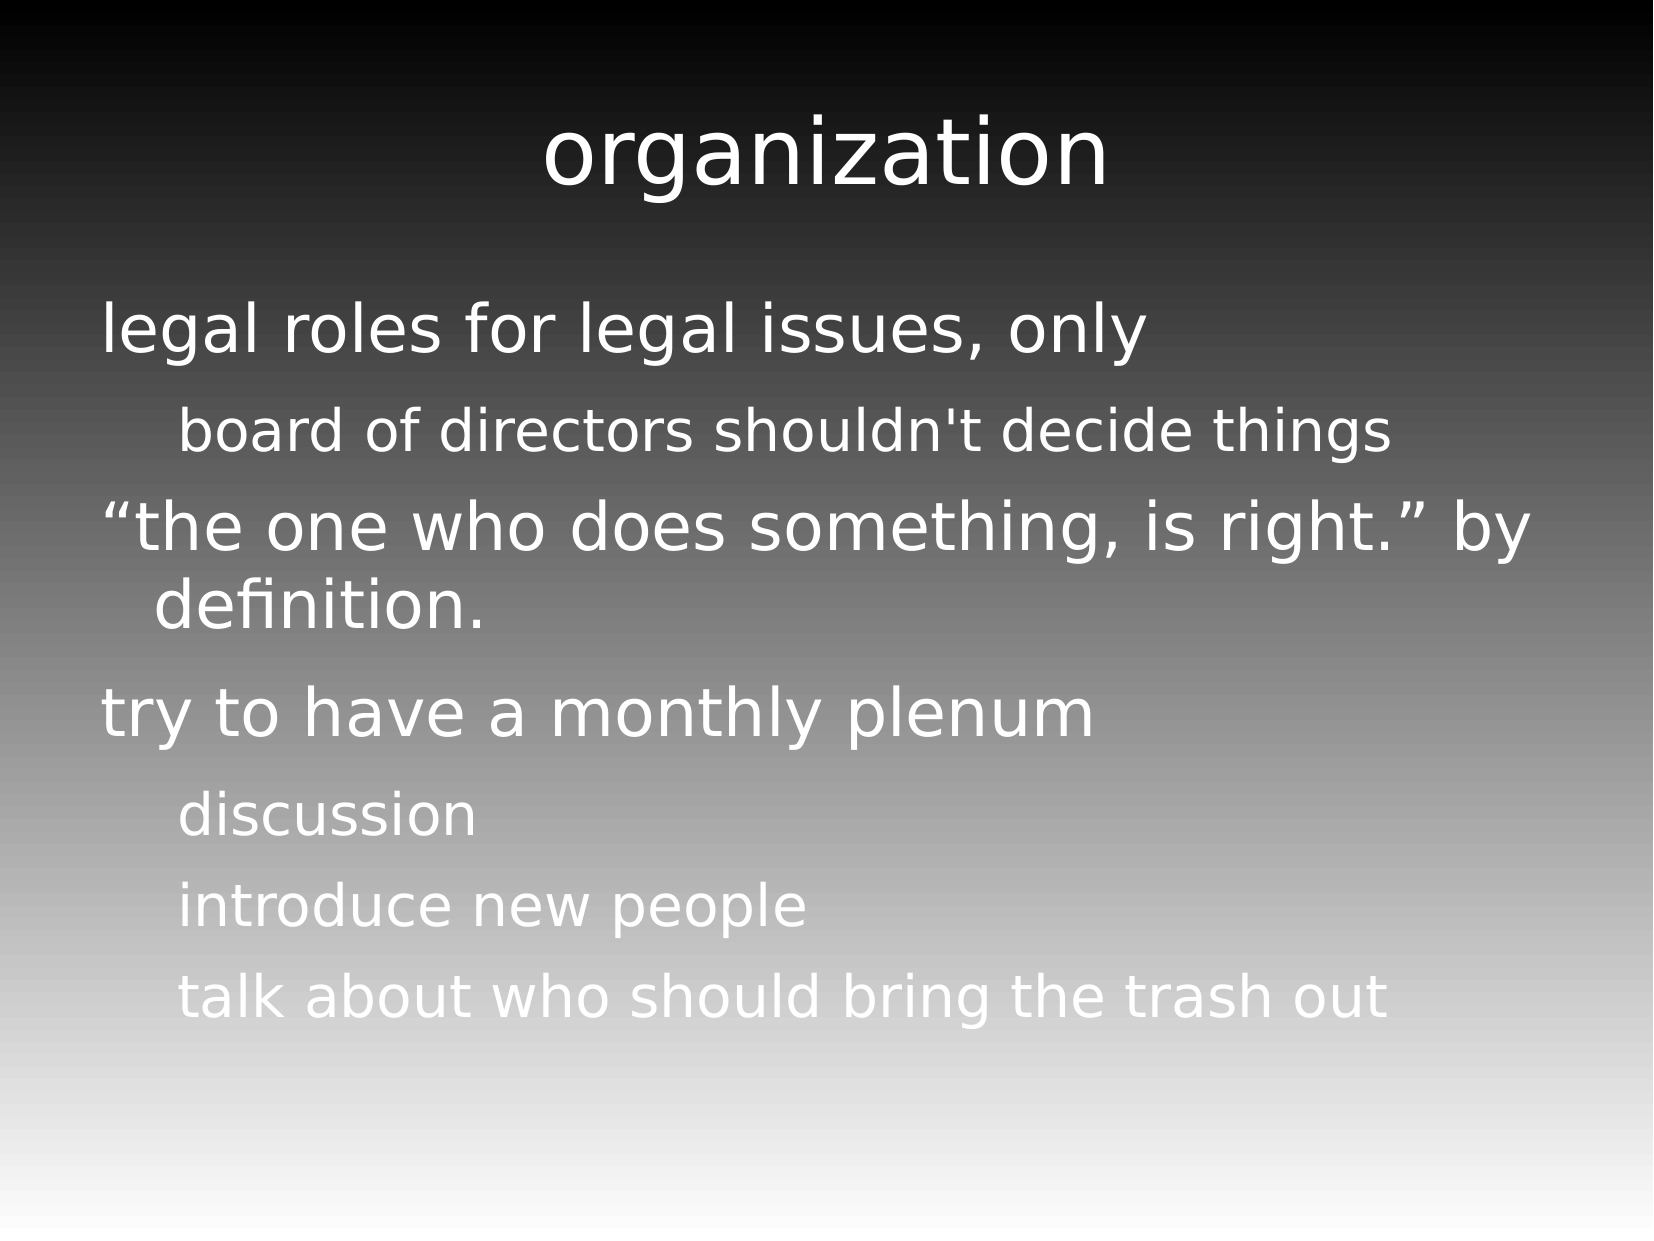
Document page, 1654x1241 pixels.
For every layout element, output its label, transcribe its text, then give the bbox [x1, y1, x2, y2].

list legal roles for legal issues, only board of directors shouldn't decide things “the one who does something, is right.” by definition. try to have a monthly plenum discussion introduce new people talk about who should bring the trash out [82, 290, 1571, 1109]
title organization [82, 49, 1571, 257]
